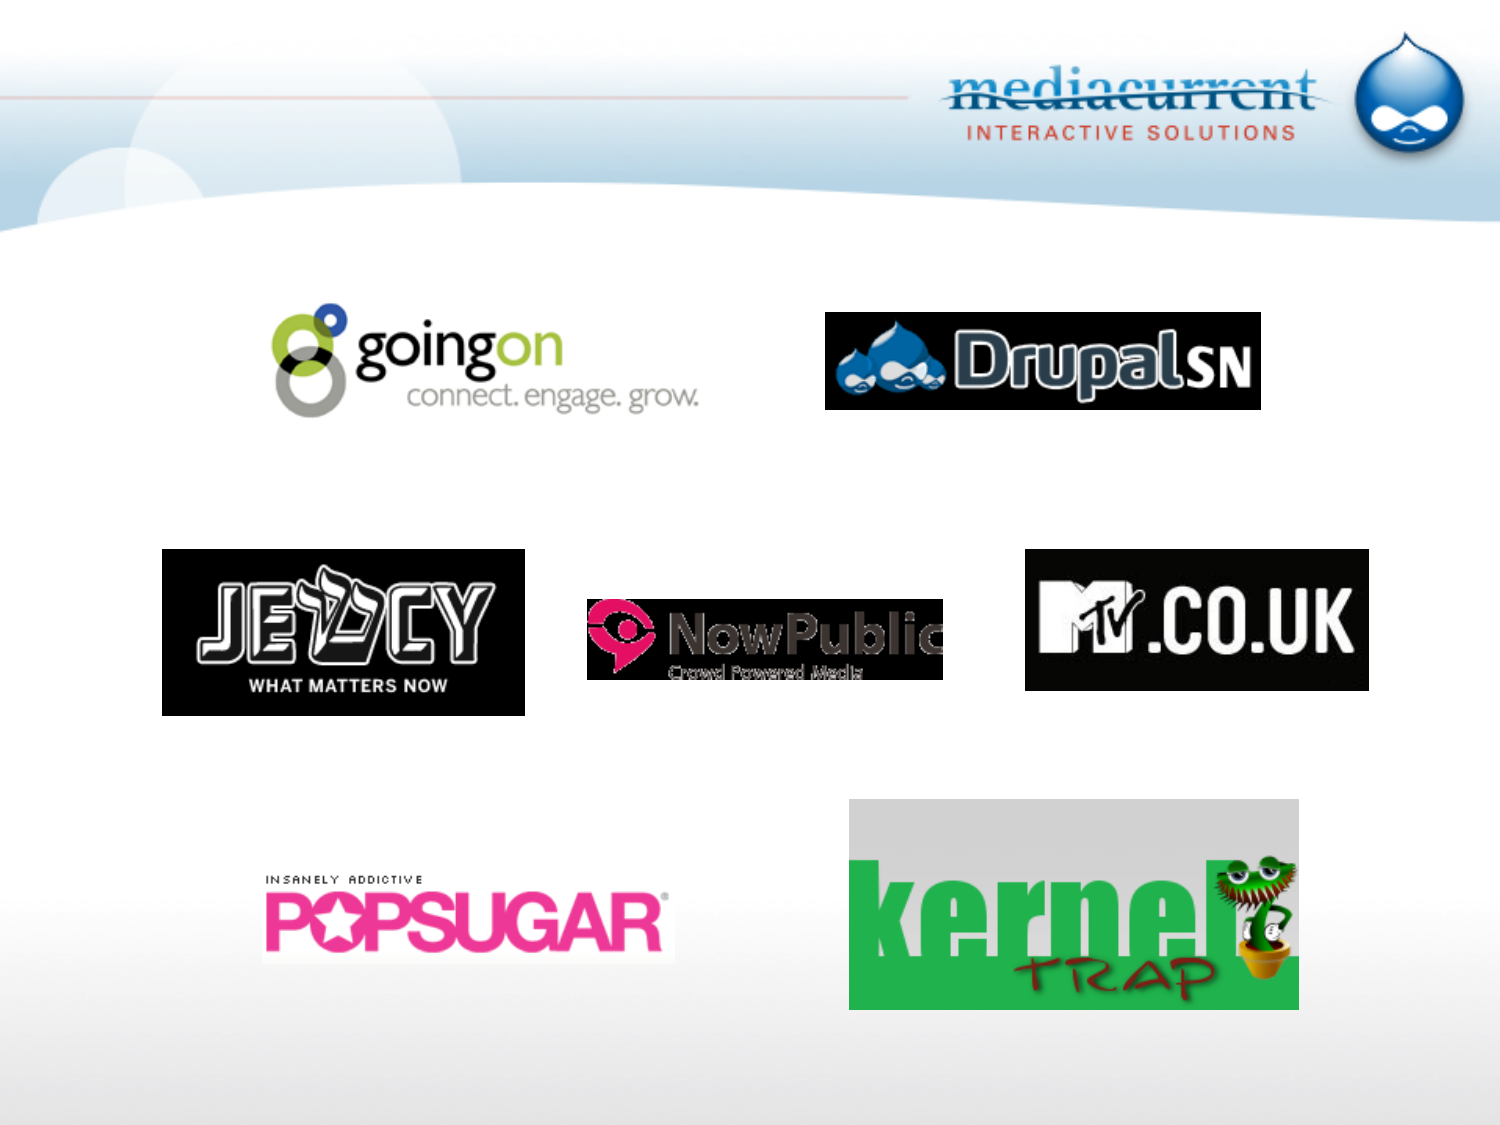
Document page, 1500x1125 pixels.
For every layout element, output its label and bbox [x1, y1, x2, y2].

picture [825, 312, 1261, 410]
picture [1025, 549, 1369, 691]
picture [849, 800, 1299, 1010]
picture [162, 549, 525, 716]
picture [262, 299, 708, 424]
picture [262, 862, 675, 965]
picture [587, 600, 943, 680]
